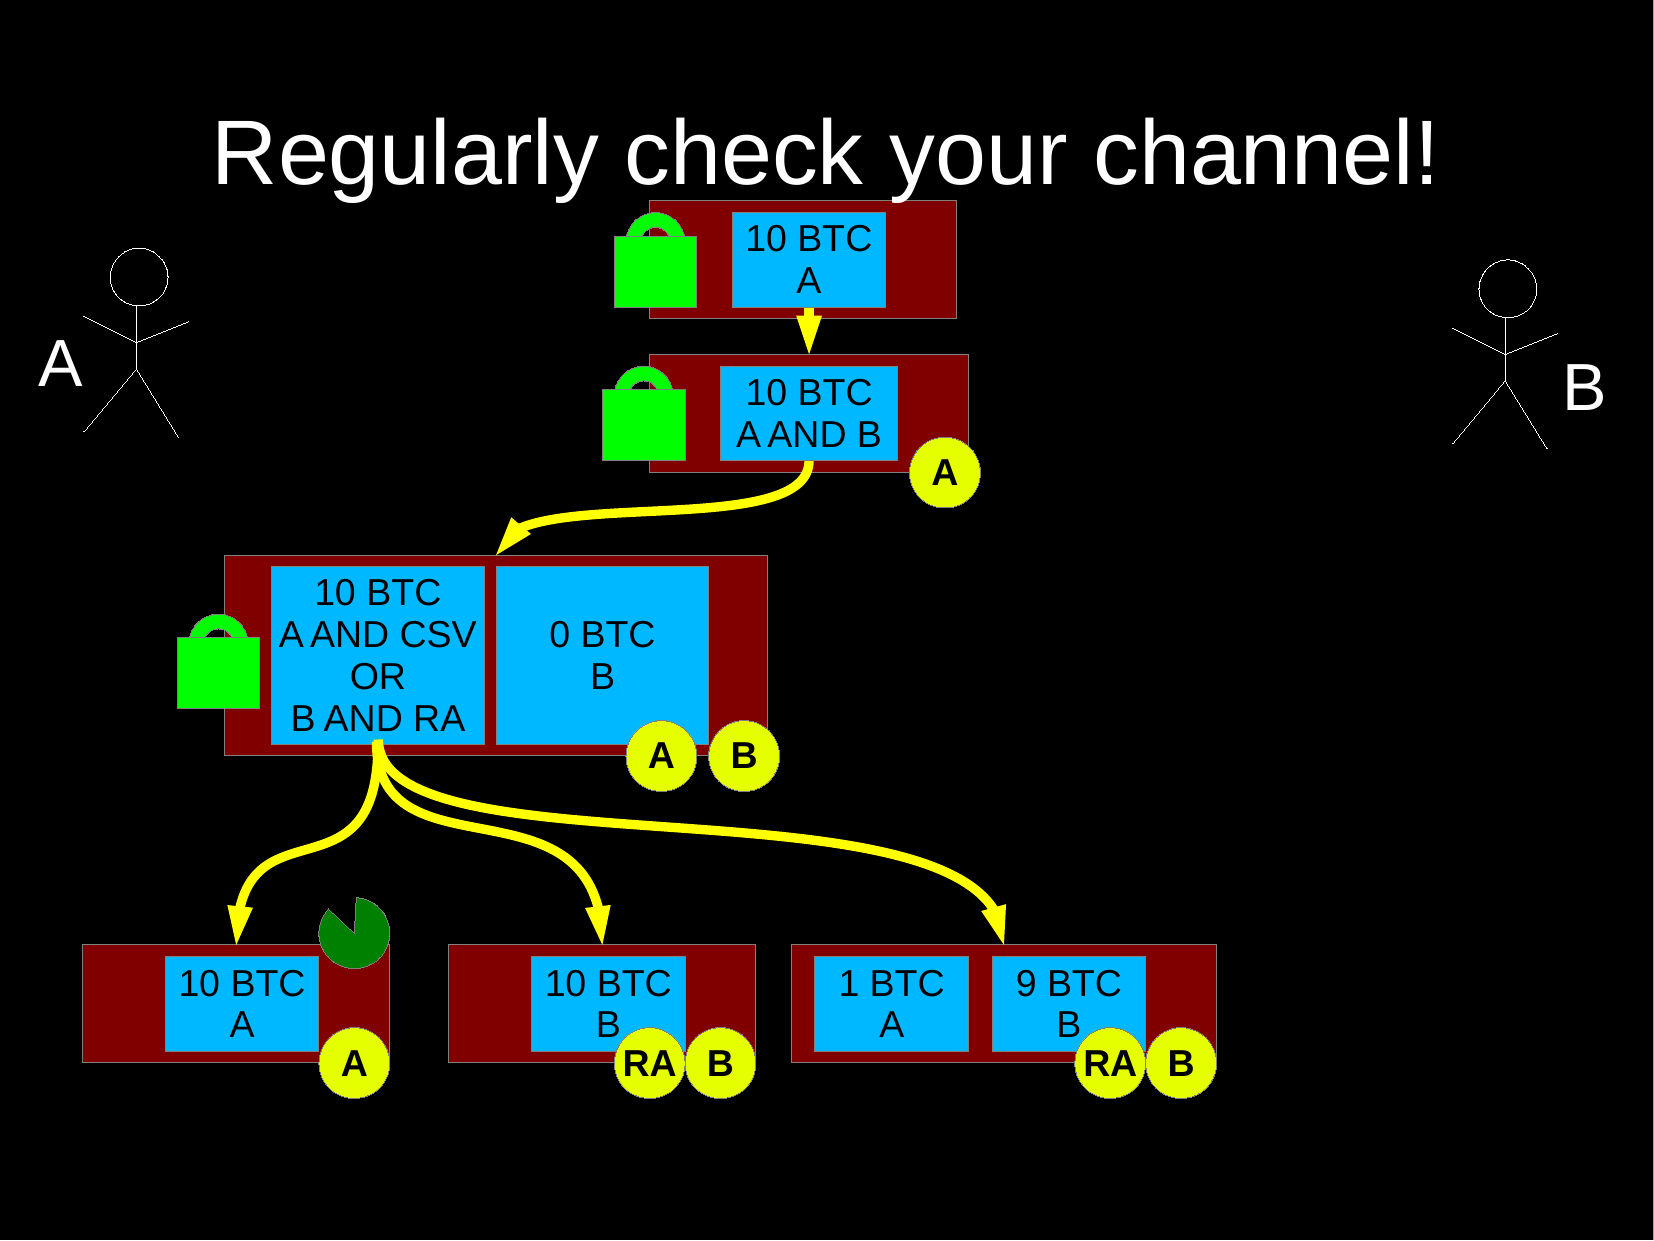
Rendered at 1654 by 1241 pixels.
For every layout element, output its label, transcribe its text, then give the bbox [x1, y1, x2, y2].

text_box 1 BTC A [814, 956, 969, 1052]
text_box A [23, 318, 98, 409]
title Regularly check your channel! [82, 49, 1571, 257]
text_box A [625, 720, 697, 792]
text_box RA [614, 1027, 686, 1099]
text_box B [685, 1027, 756, 1099]
text_box 9 BTC B [992, 956, 1146, 1052]
text_box RA [1074, 1027, 1146, 1099]
text_box B [1146, 1027, 1217, 1099]
text_box A [318, 1027, 390, 1099]
text_box B [708, 720, 780, 792]
text_box A [909, 437, 981, 508]
text_box 10 BTC B [531, 956, 686, 1052]
text_box [614, 257, 804, 319]
text_box [448, 944, 756, 1063]
text_box [602, 354, 969, 473]
text_box [82, 897, 390, 1063]
text_box 10 BTC A AND B [720, 366, 898, 461]
text_box [814, 257, 957, 319]
text_box [177, 555, 768, 756]
text_box 10 BTC A [732, 257, 886, 308]
text_box 10 BTC A [165, 956, 319, 1052]
text_box [791, 944, 1217, 1063]
text_box 10 BTC A AND CSV OR B AND RA [271, 566, 485, 745]
text_box B [1547, 342, 1622, 432]
text_box 0 BTC B [496, 566, 709, 745]
